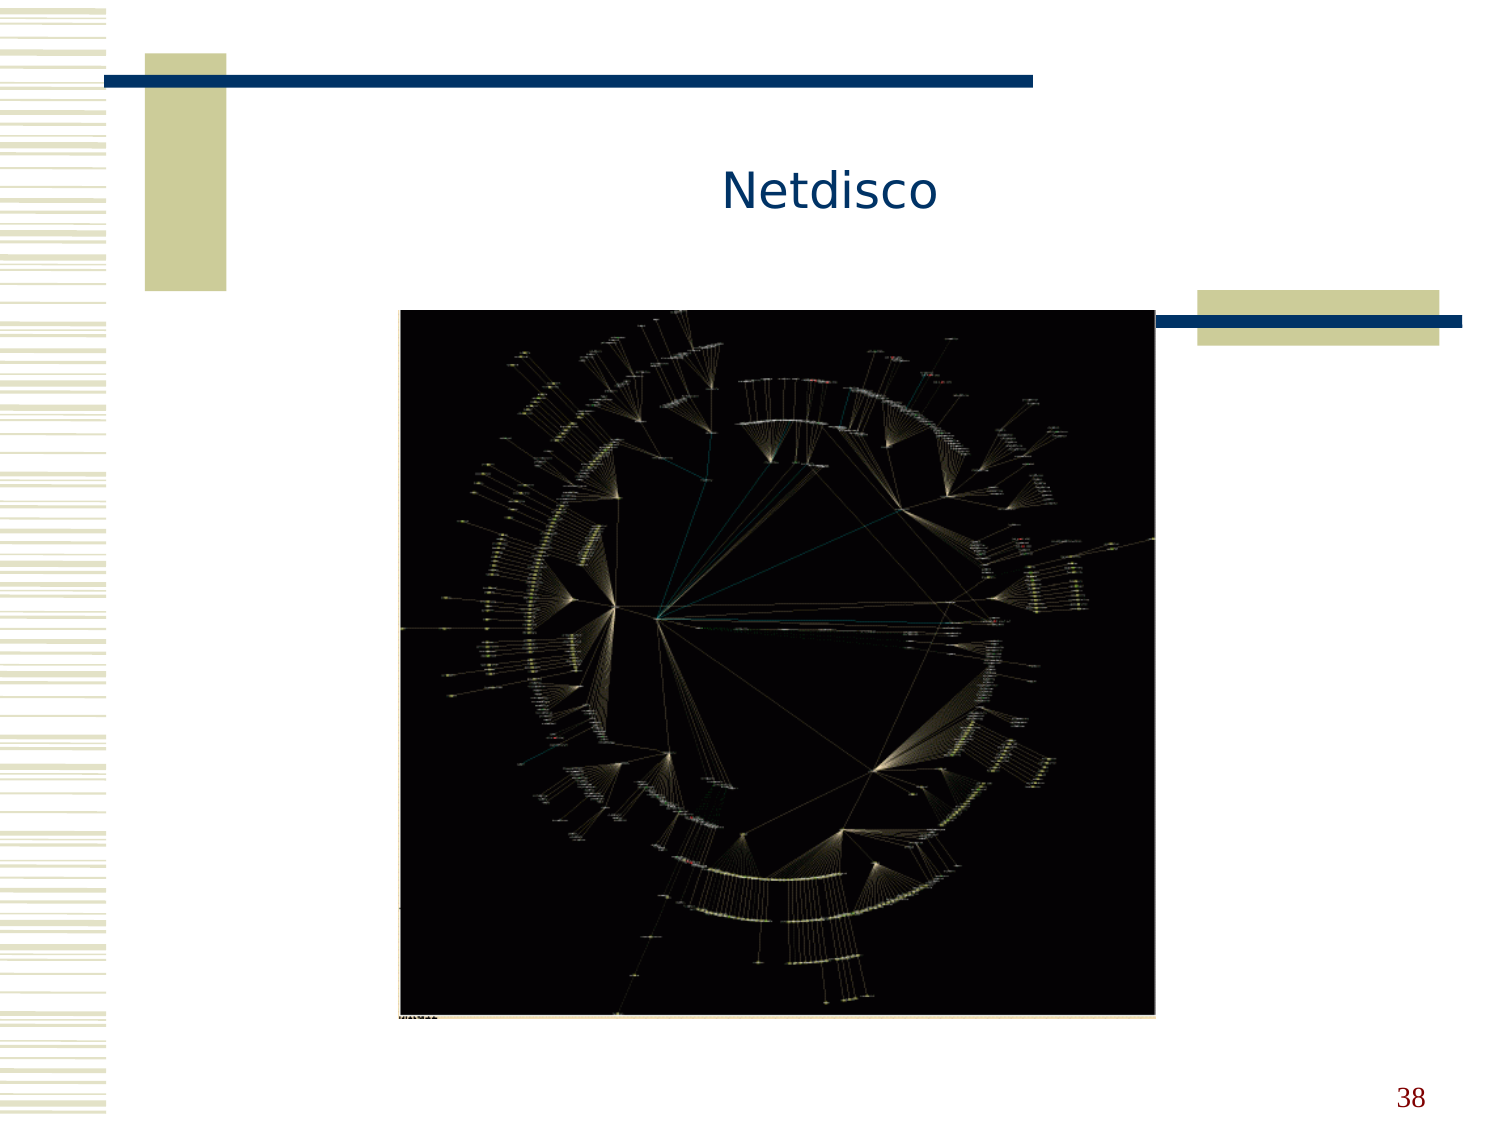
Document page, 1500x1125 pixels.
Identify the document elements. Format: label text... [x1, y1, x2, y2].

title Netdisco [225, 99, 1436, 288]
picture [398, 310, 1156, 1019]
